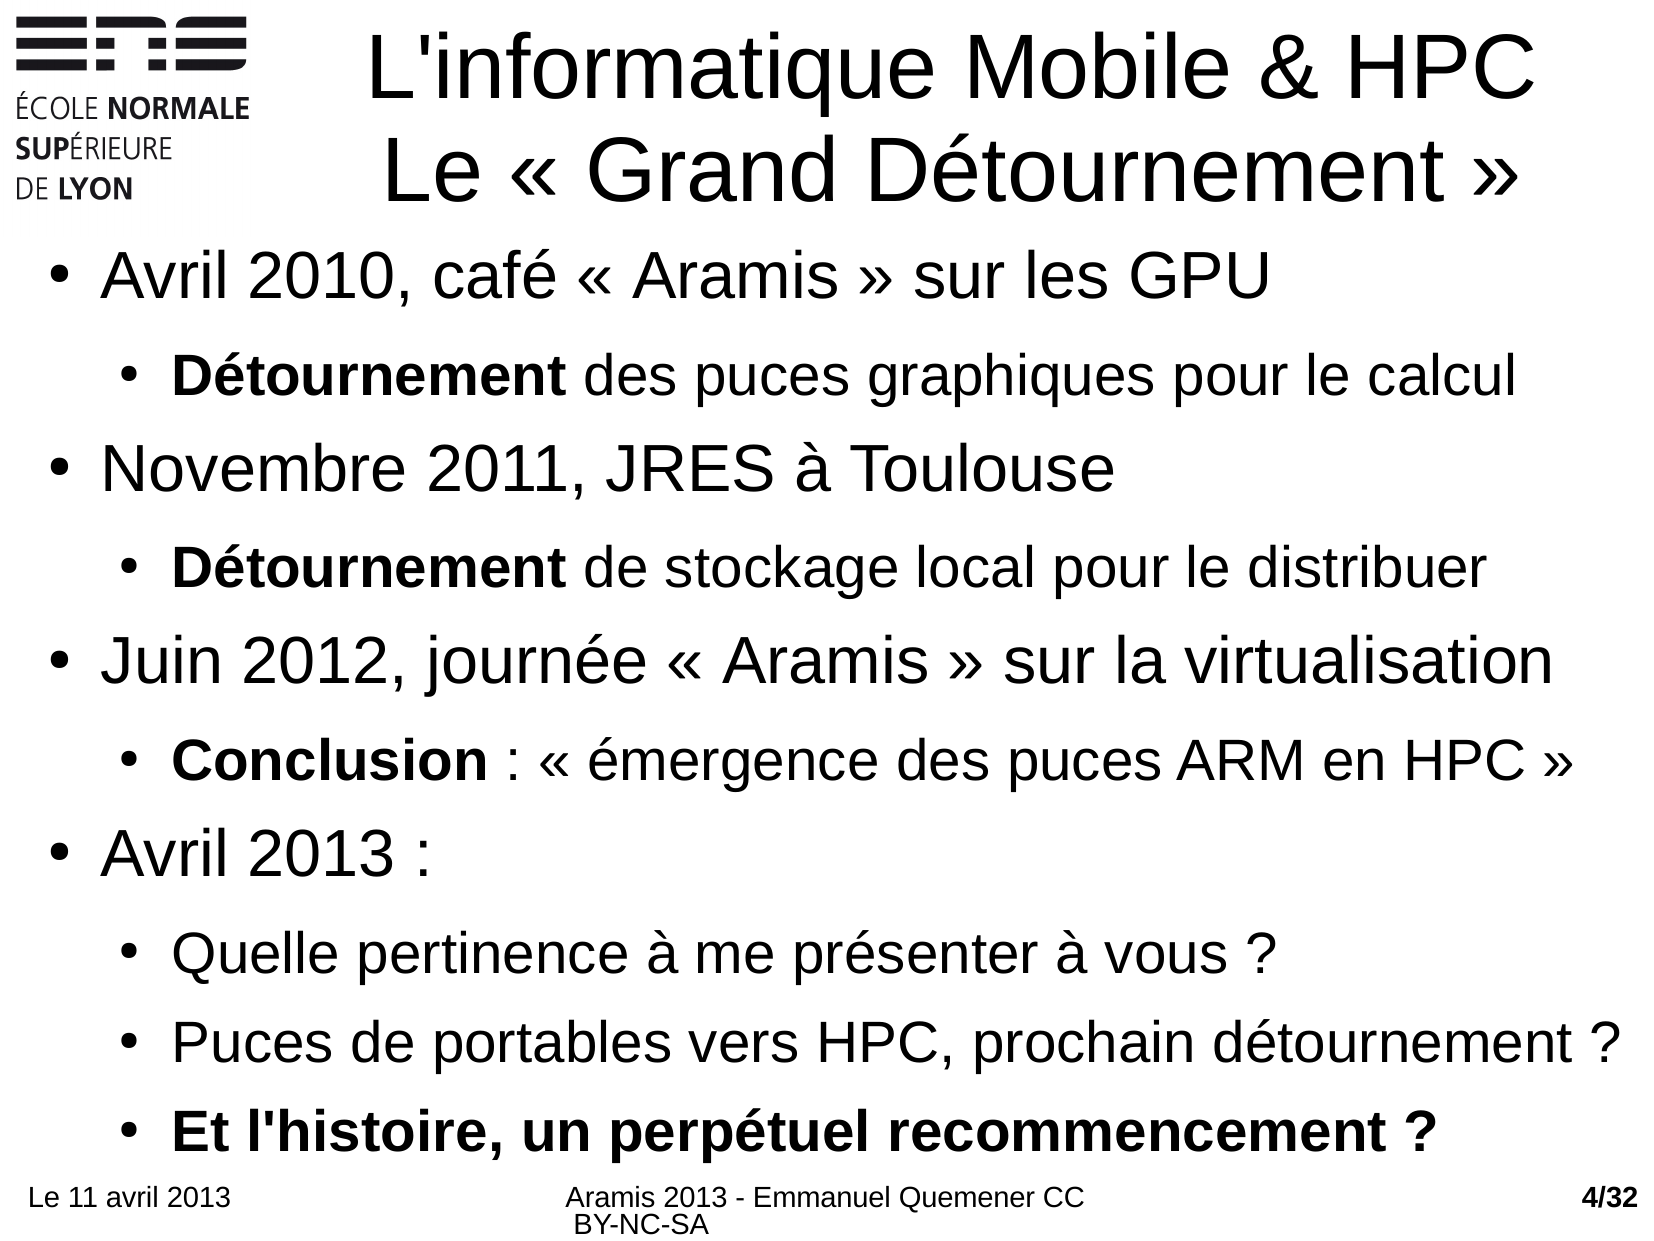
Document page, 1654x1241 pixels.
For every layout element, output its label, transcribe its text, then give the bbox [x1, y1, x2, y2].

title L'informatique Mobile & HPC Le « Grand Détournement » [250, 0, 1654, 237]
picture [0, 0, 250, 237]
list Avril 2010, café « Aramis » sur les GPU Détournement des puces graphiques pour le calcul Novembre 2011, JRES à Toulouse Détournement de stockage local pour le distribuer Juin 2012, journée « Aramis » sur la virtualisation Conclusion : « émergence des puces ARM en HPC » Avril 2013 : Quelle pertinence à me présenter à vous ? Puces de portables vers HPC, prochain détournement ? Et l'histoire, un perpétuel recommencement ? [30, 238, 1636, 1171]
